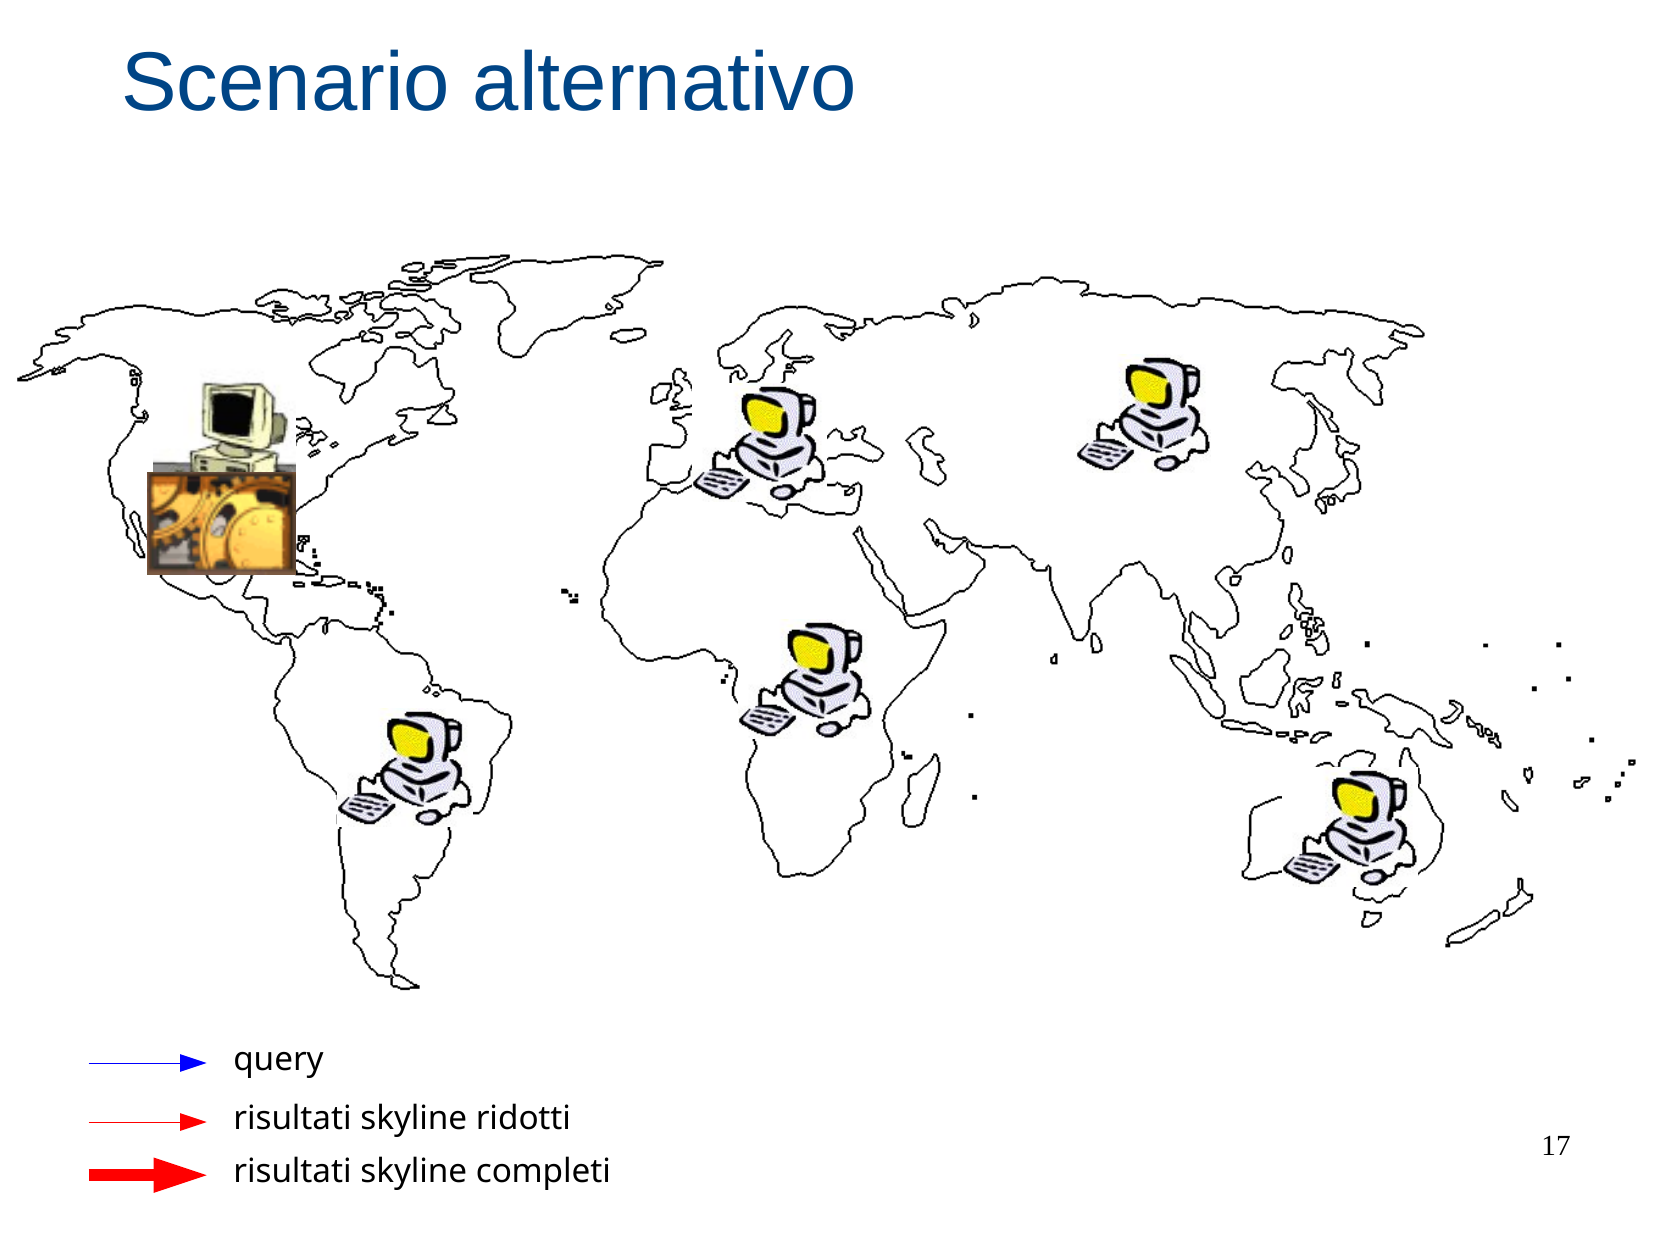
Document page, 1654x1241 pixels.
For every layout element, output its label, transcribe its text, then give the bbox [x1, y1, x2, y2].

title Scenario alternativo [121, 7, 1534, 157]
picture [0, 240, 1654, 1006]
text_box risultati skyline ridotti [218, 1086, 603, 1139]
text_box query [218, 1027, 335, 1086]
text_box risultati skyline completi [218, 1139, 631, 1227]
